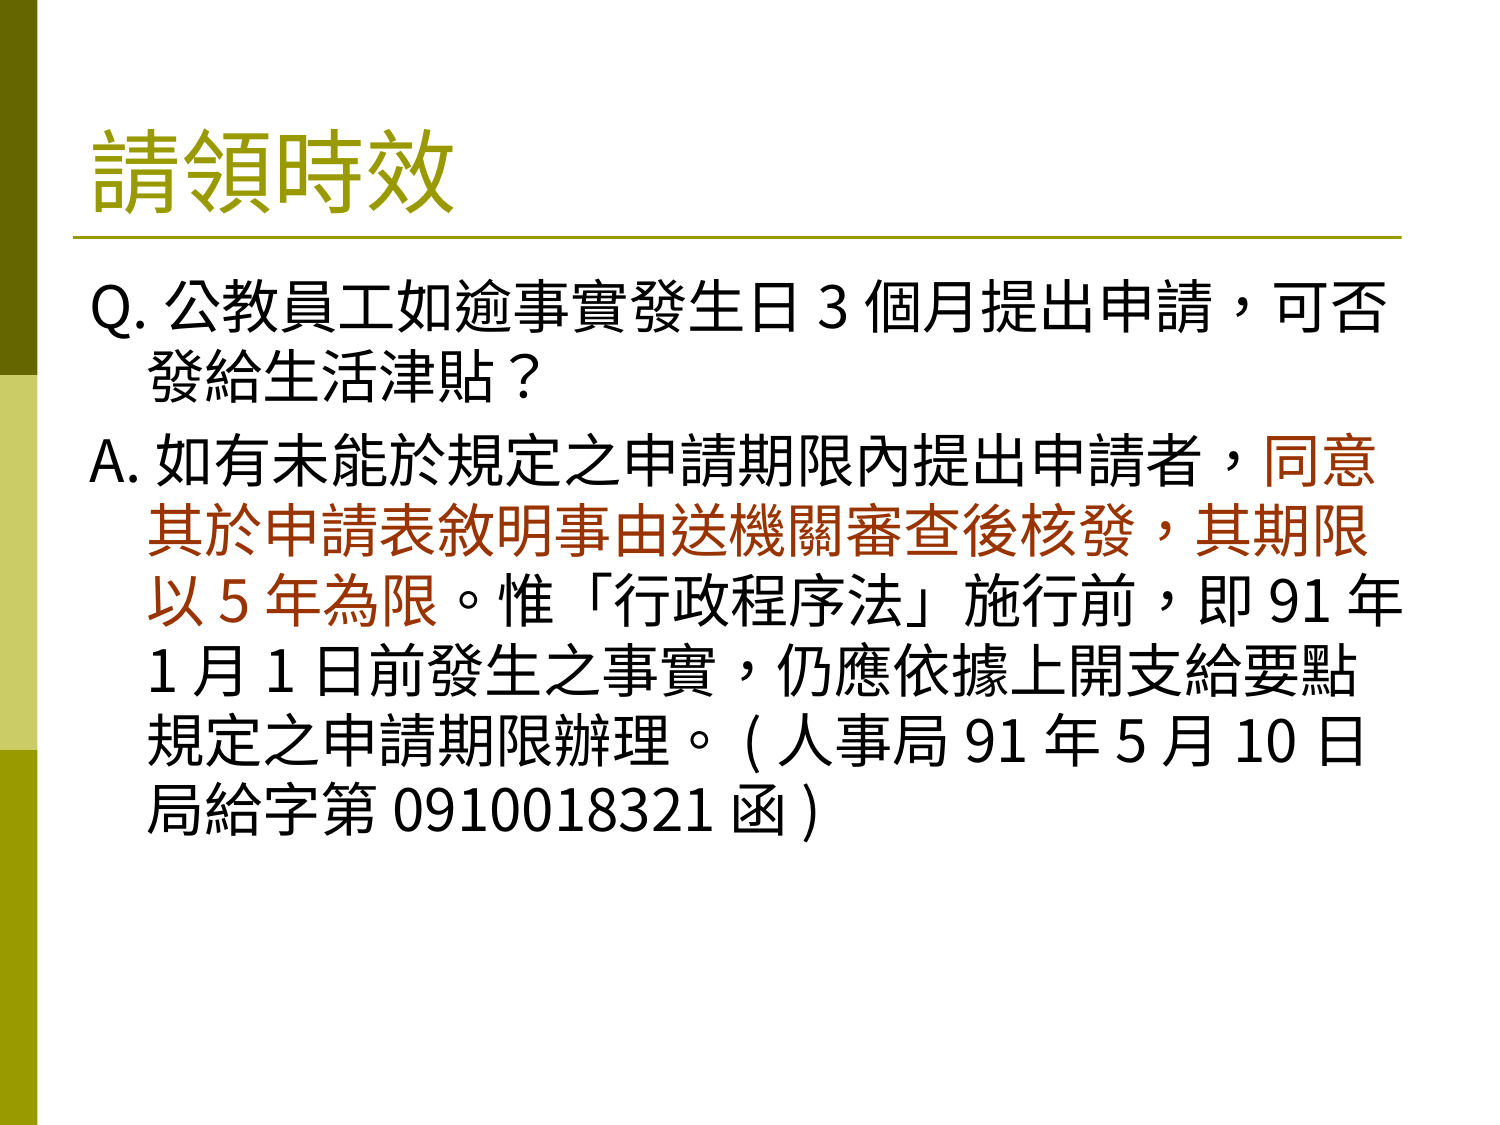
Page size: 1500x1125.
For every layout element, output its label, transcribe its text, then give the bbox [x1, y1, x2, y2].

title 請領時效 [75, 45, 1426, 233]
list Q.公教員工如逾事實發生日3個月提出申請，可否發給生活津貼？ A.如有未能於規定之申請期限內提出申請者，同意其於申請表敘明事由送機關審查後核發，其期限以5年為限。惟「行政程序法」施行前，即91年1月1日前發生之事實，仍應依據上開支給要點規定之申請期限辦理。(人事局91年5月10日局給字第0910018321函) [75, 262, 1426, 1006]
